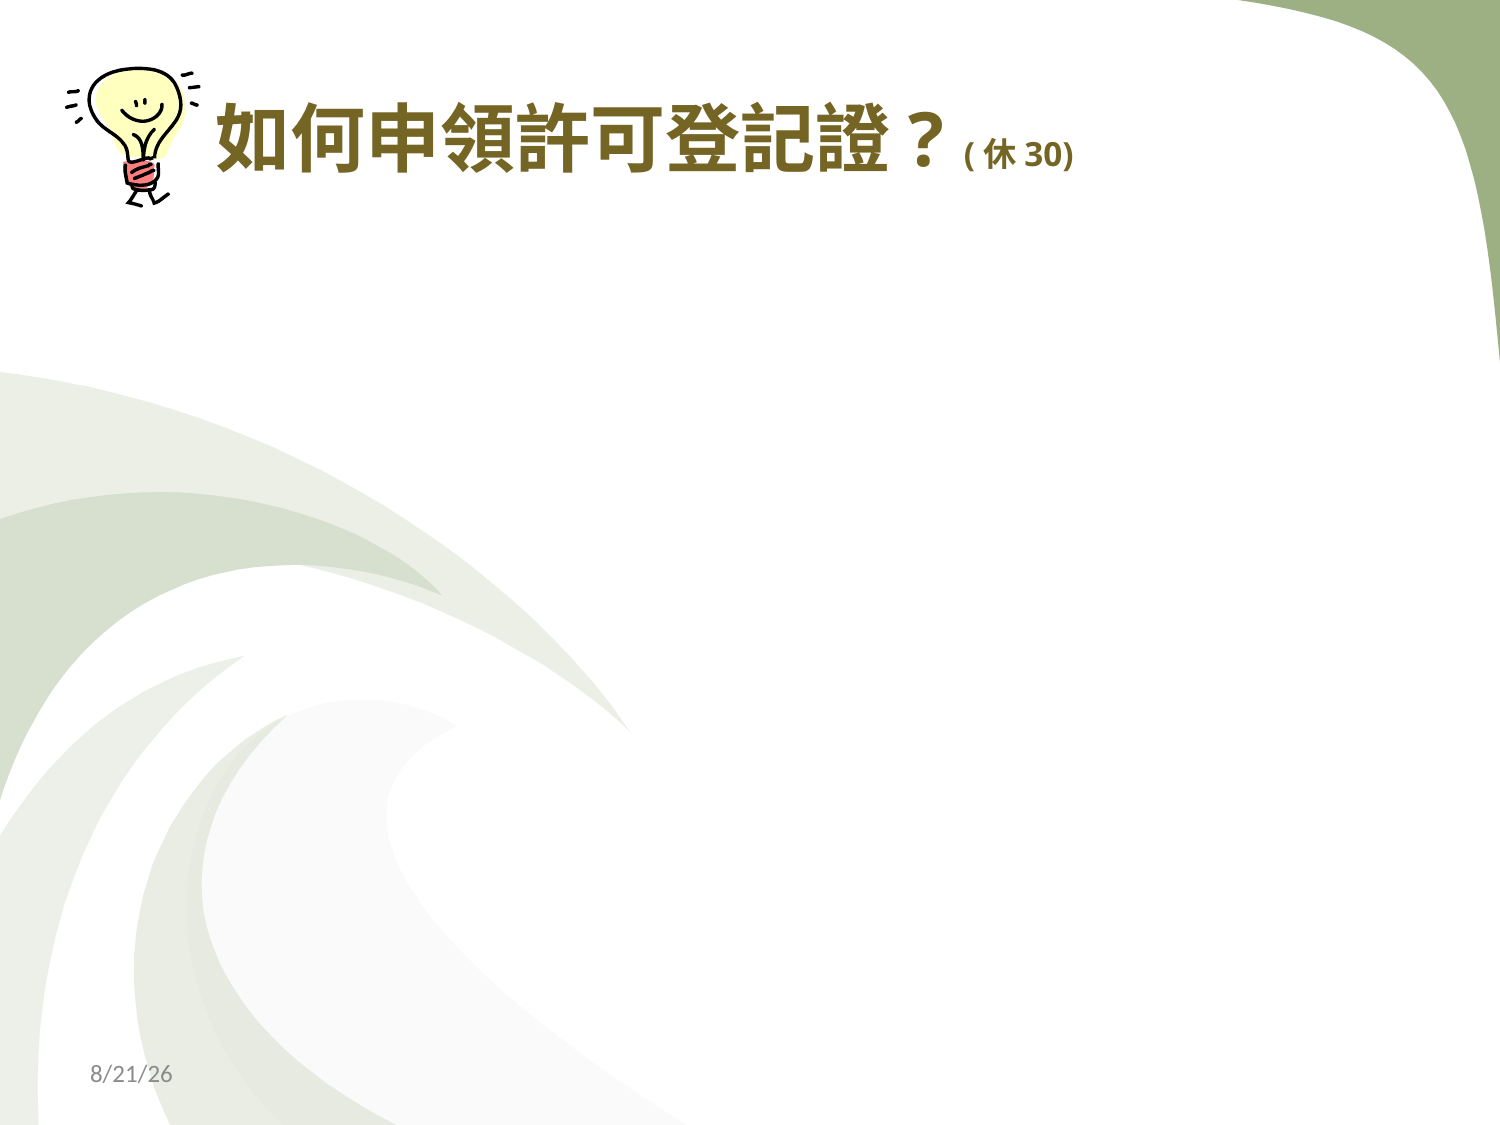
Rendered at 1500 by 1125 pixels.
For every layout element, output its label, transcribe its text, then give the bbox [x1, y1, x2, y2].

slide_number 11/8/18 [75, 1042, 425, 1103]
text_box 如何申領許可登記證? (休30) [200, 84, 1089, 189]
picture [64, 66, 201, 208]
